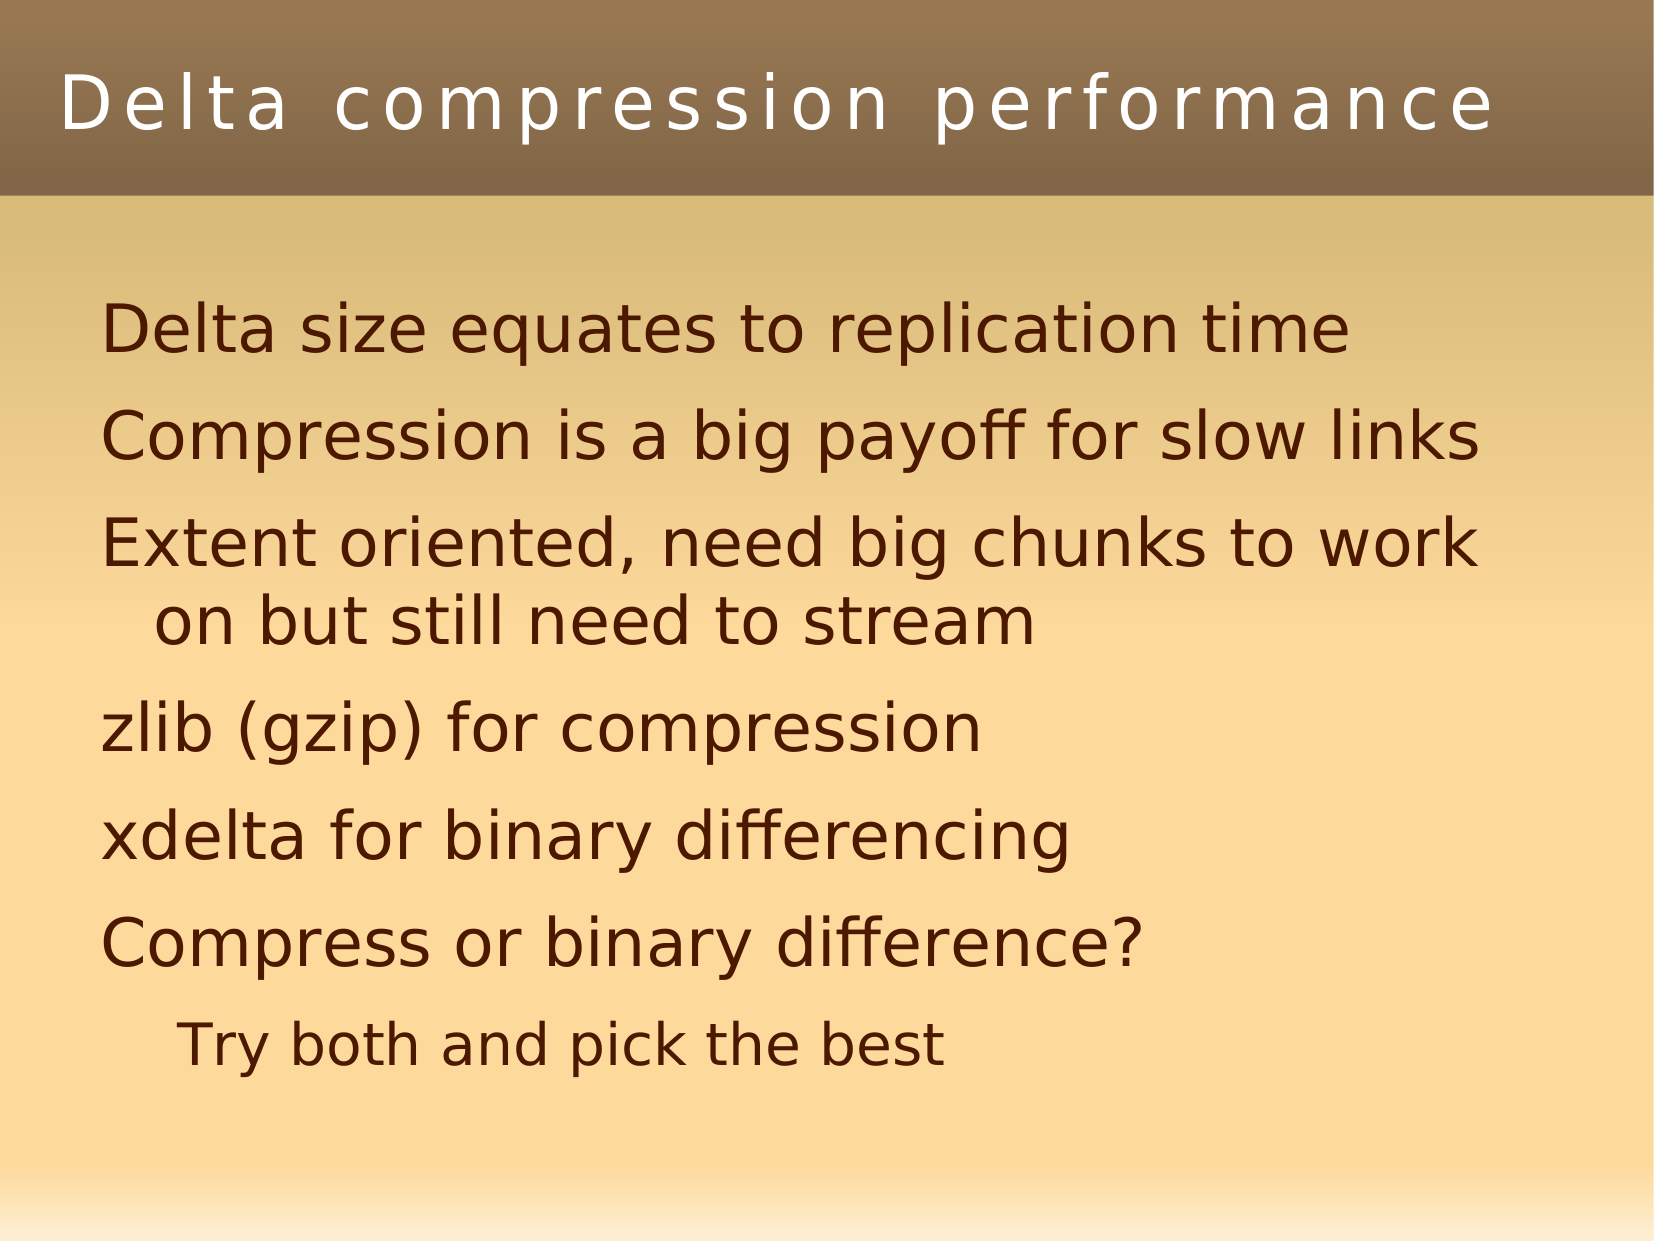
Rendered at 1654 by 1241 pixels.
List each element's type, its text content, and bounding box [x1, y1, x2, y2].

title Delta compression performance [59, 29, 1595, 178]
list Delta size equates to replication time Compression is a big payoff for slow links Extent oriented, need big chunks to work on but still need to stream zlib (gzip) for compression xdelta for binary differencing Compress or binary difference? Try both and pick the best [82, 290, 1571, 1109]
picture [0, 0, 1654, 1241]
